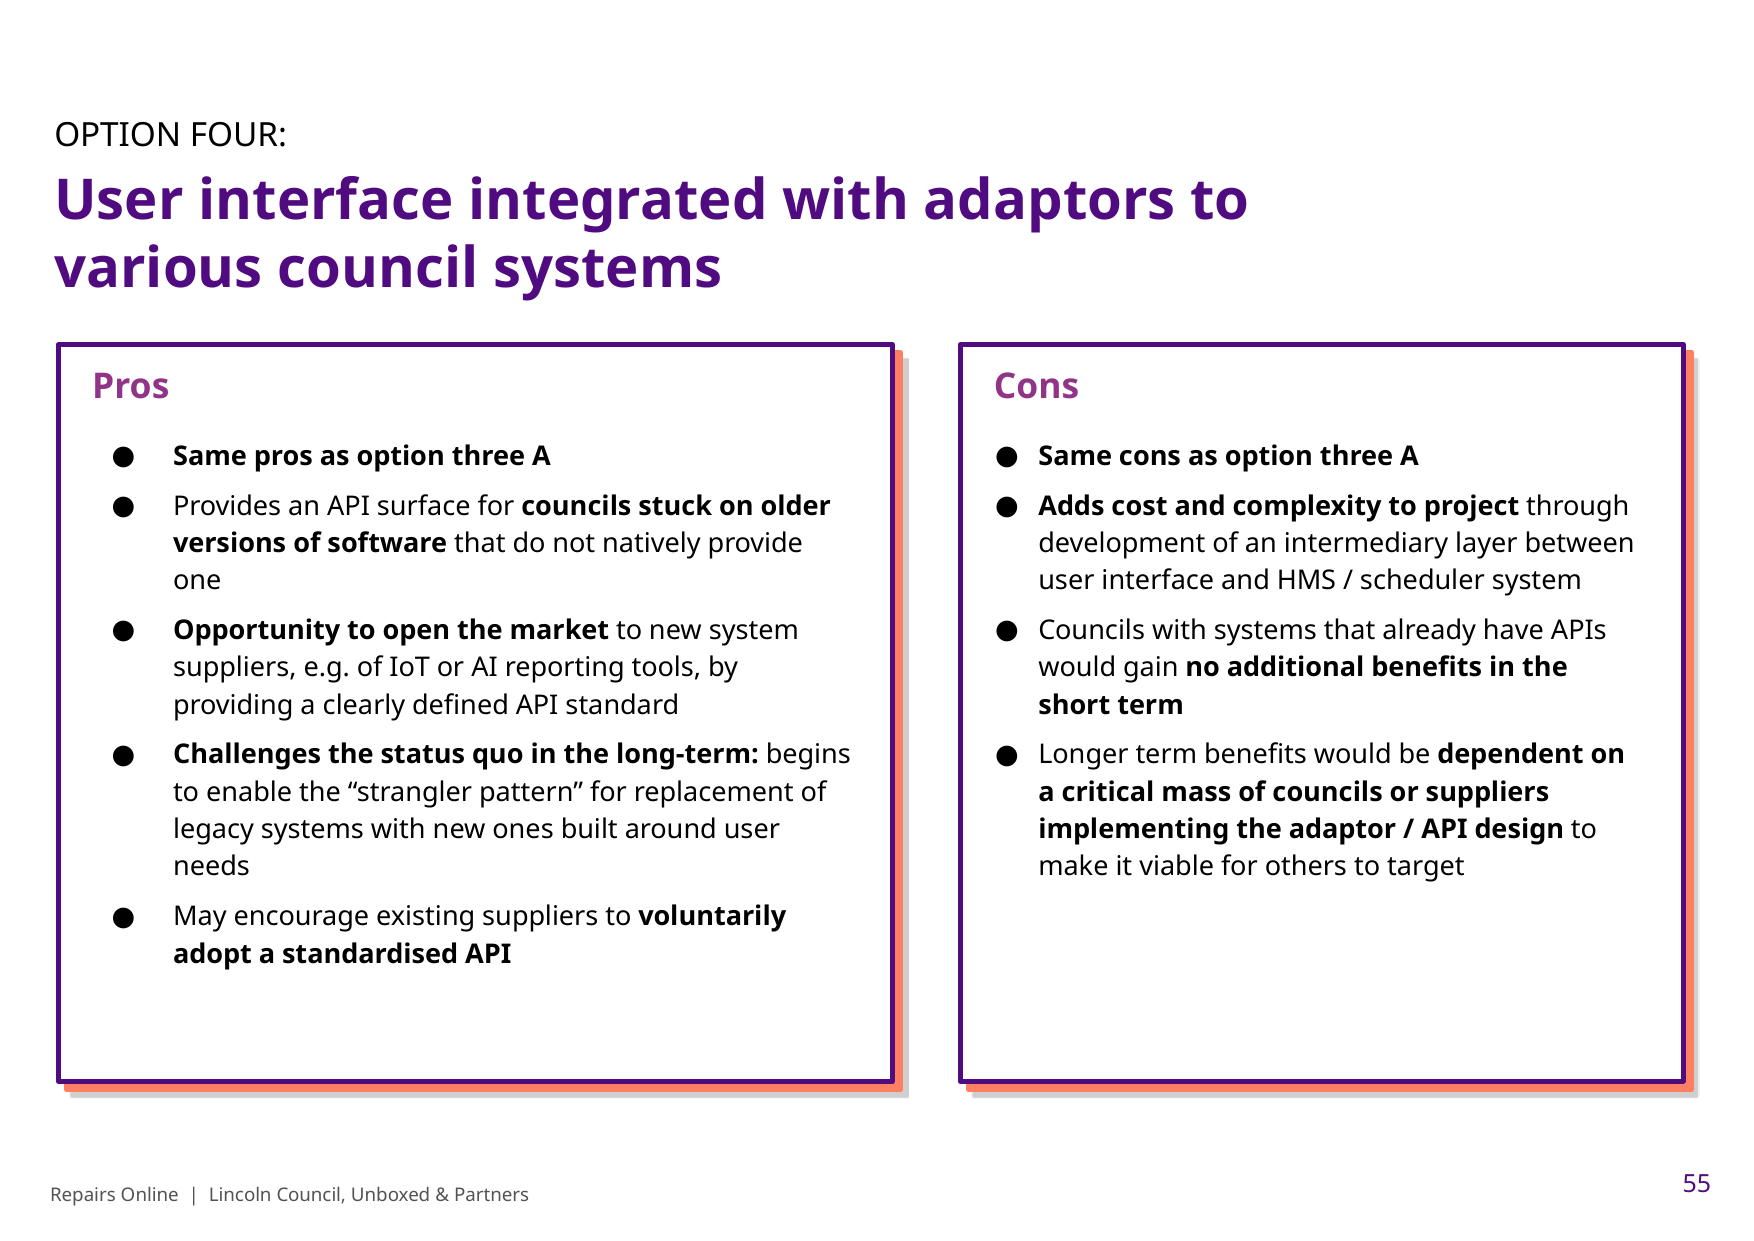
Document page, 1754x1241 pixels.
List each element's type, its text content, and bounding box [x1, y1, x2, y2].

text_box [66, 352, 901, 1090]
text_box [968, 352, 1692, 1090]
text_box Cons Same cons as option three A Adds cost and complexity to project through development of an intermediary layer between user interface and HMS / scheduler system Councils with systems that already have APIs would gain no additional benefits in the short term Longer term benefits would be dependent on a critical mass of councils or suppliers implementing the adaptor / API design to make it viable for others to target [960, 344, 1684, 1082]
slide_number <number> [1625, 1136, 1731, 1232]
text_box Pros Same pros as option three A Provides an API surface for councils stuck on older versions of software that do not natively provide one Opportunity to open the market to new system suppliers, e.g. of IoT or AI reporting tools, by providing a clearly defined API standard Challenges the status quo in the long-term: begins to enable the “strangler pattern” for replacement of legacy systems with new ones built around user needs May encourage existing suppliers to voluntarily adopt a standardised API [58, 344, 893, 1082]
text_box OPTION FOUR: User interface integrated with adaptors to various council systems [39, 98, 1322, 179]
